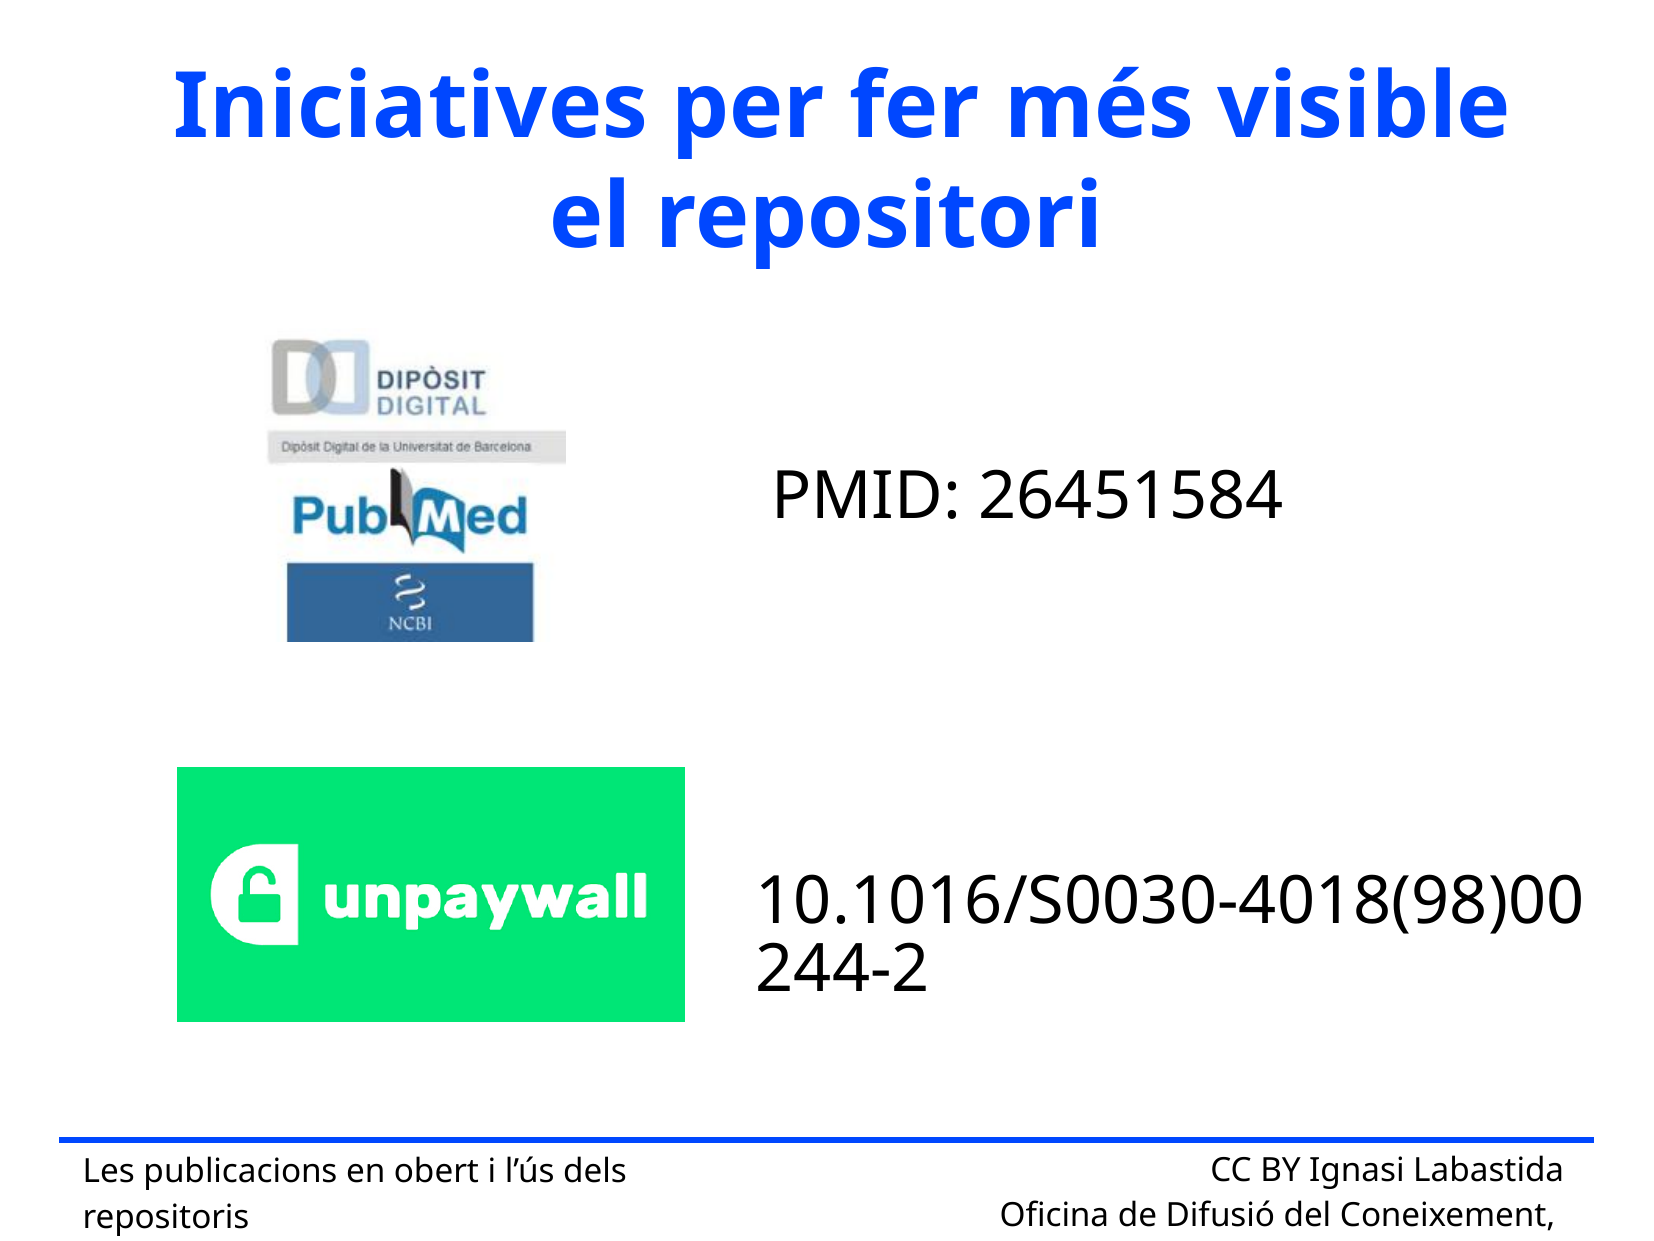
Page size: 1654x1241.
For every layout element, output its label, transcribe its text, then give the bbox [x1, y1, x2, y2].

picture [177, 767, 685, 1022]
text_box 10.1016/S0030-4018(98)00244-2 [696, 826, 1630, 970]
picture [253, 328, 566, 642]
text_box PMID: 26451584 [712, 421, 1622, 565]
title Iniciatives per fer més visible el repositori [82, 38, 1571, 267]
